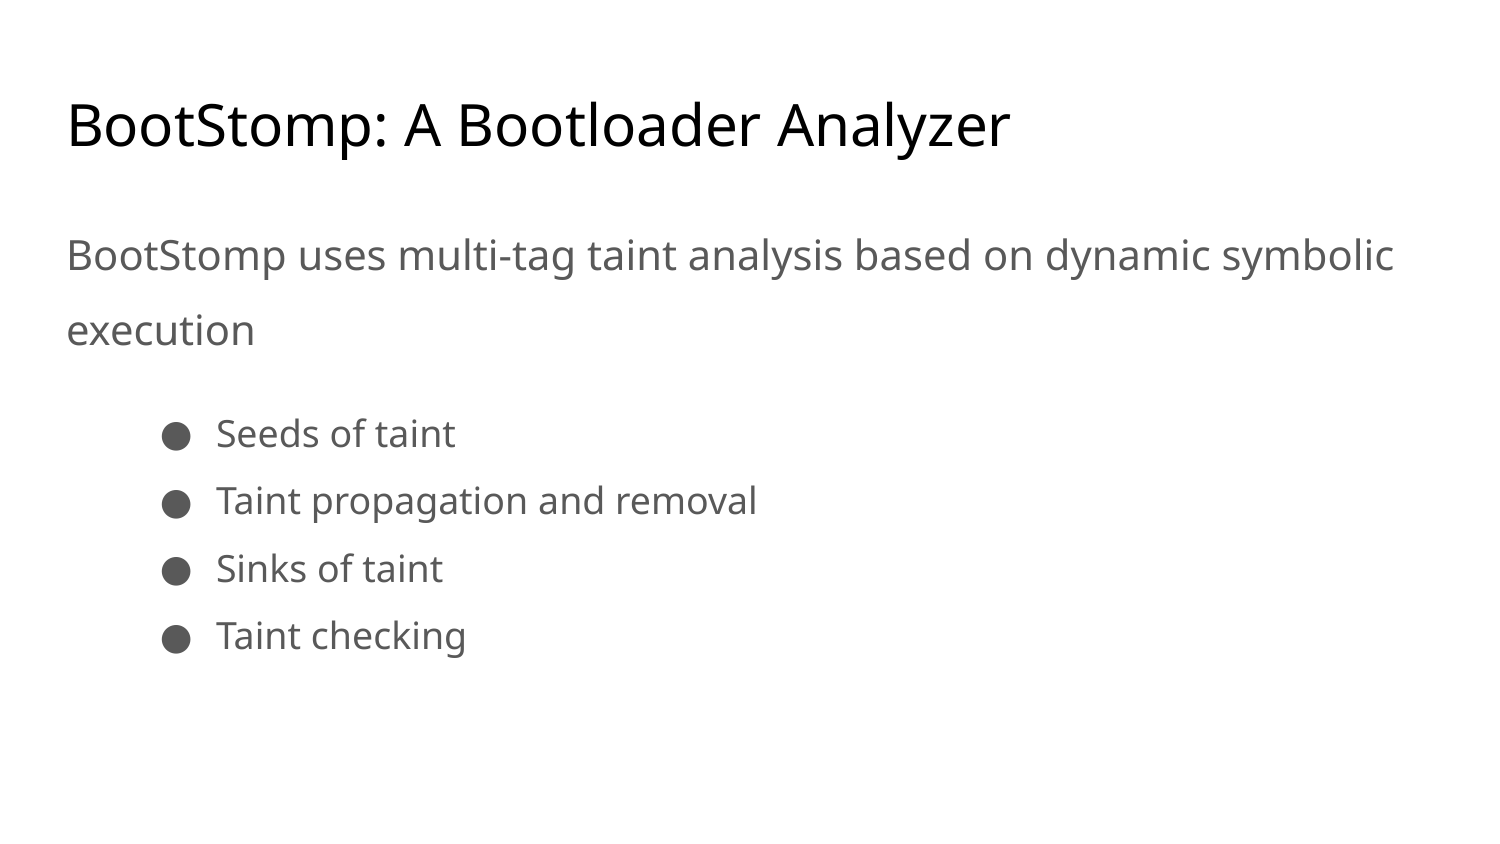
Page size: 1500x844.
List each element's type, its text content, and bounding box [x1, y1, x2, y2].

list BootStomp uses multi-tag taint analysis based on dynamic symbolic execution Seeds of taint Taint propagation and removal Sinks of taint Taint checking [51, 189, 1449, 750]
title BootStomp: A Bootloader Analyzer [51, 72, 1449, 167]
